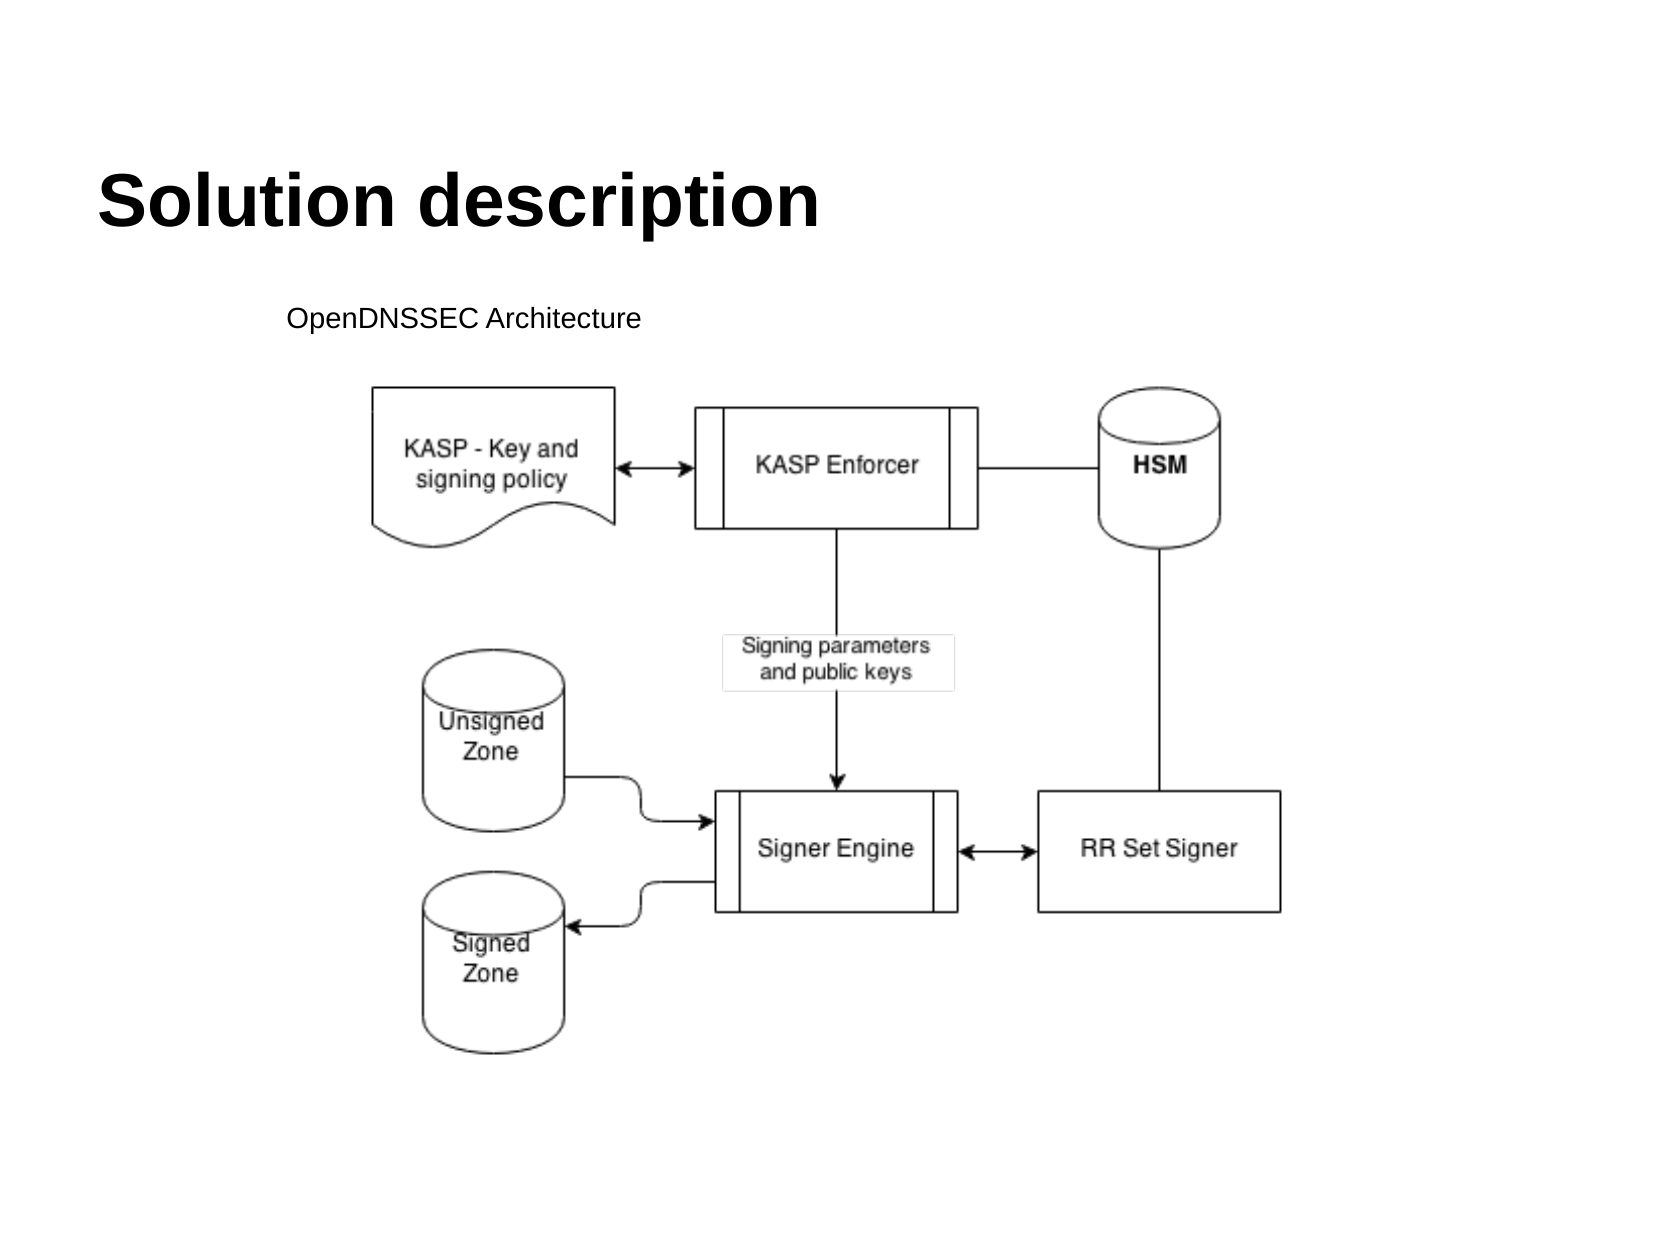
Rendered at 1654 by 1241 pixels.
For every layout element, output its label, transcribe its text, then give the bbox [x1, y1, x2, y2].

text_box OpenDNSSEC Architecture [271, 284, 1383, 470]
picture [370, 470, 1284, 1063]
title Solution description [82, 49, 1571, 257]
